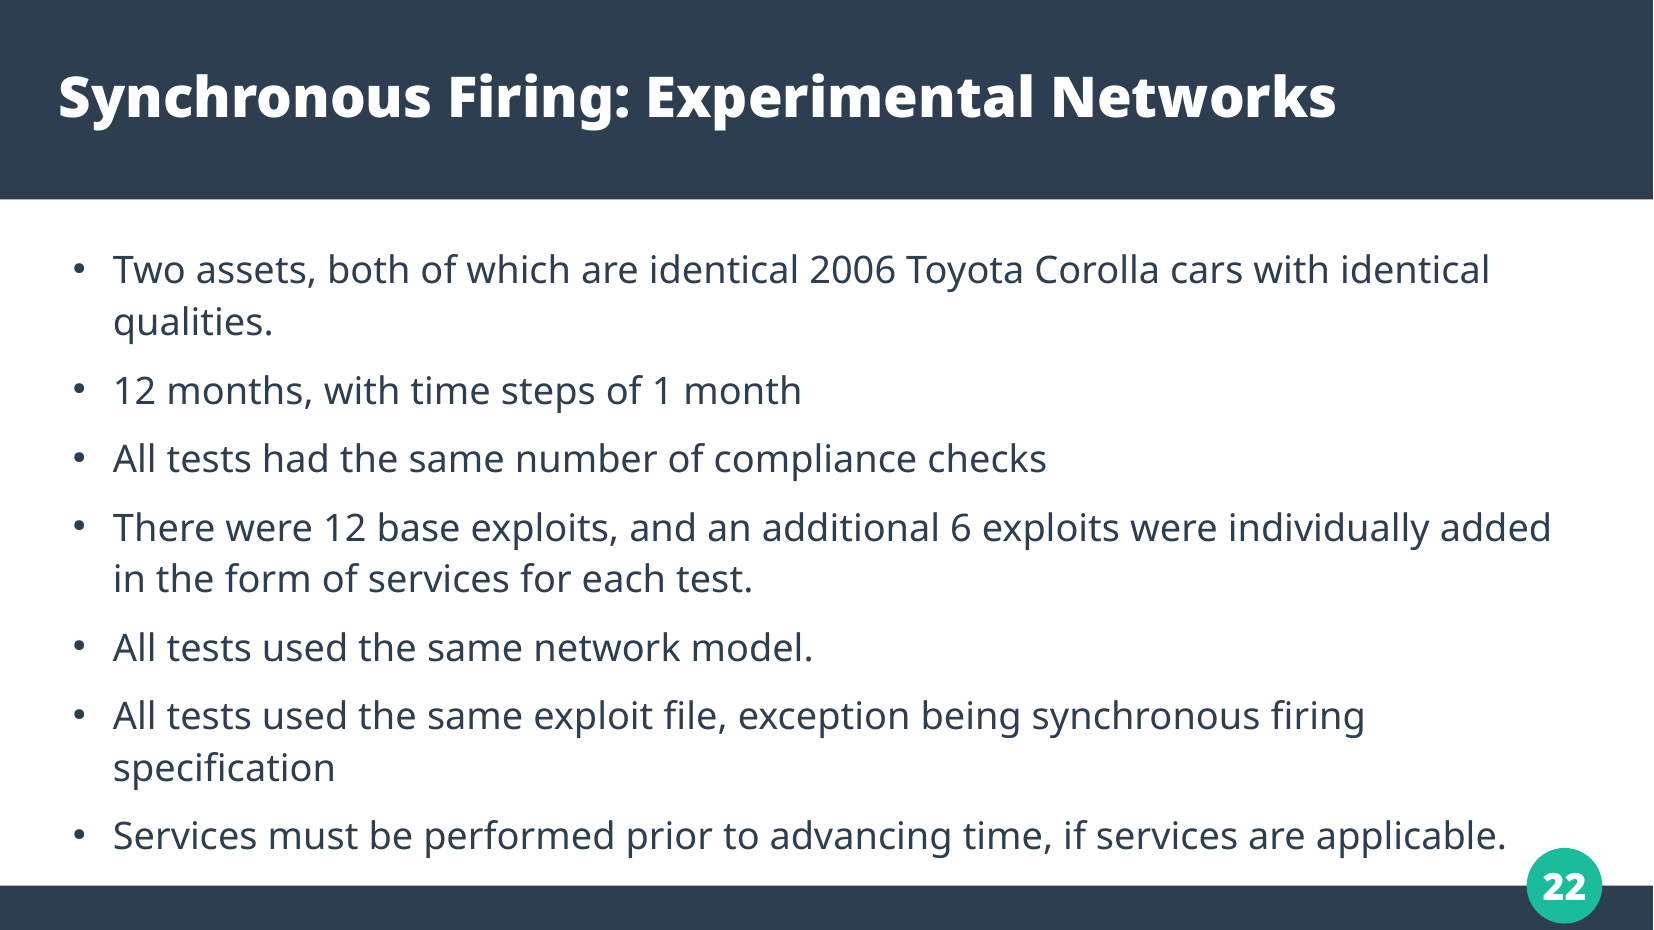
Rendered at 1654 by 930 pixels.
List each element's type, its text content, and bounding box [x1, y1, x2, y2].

list Two assets, both of which are identical 2006 Toyota Corolla cars with identical qualities. 12 months, with time steps of 1 month All tests had the same number of compliance checks There were 12 base exploits, and an additional 6 exploits were individually added in the form of services for each test. All tests used the same network model. All tests used the same exploit file, exception being synchronous firing specification Services must be performed prior to advancing time, if services are applicable. [58, 243, 1594, 864]
title Synchronous Firing: Experimental Networks [58, 36, 1594, 156]
